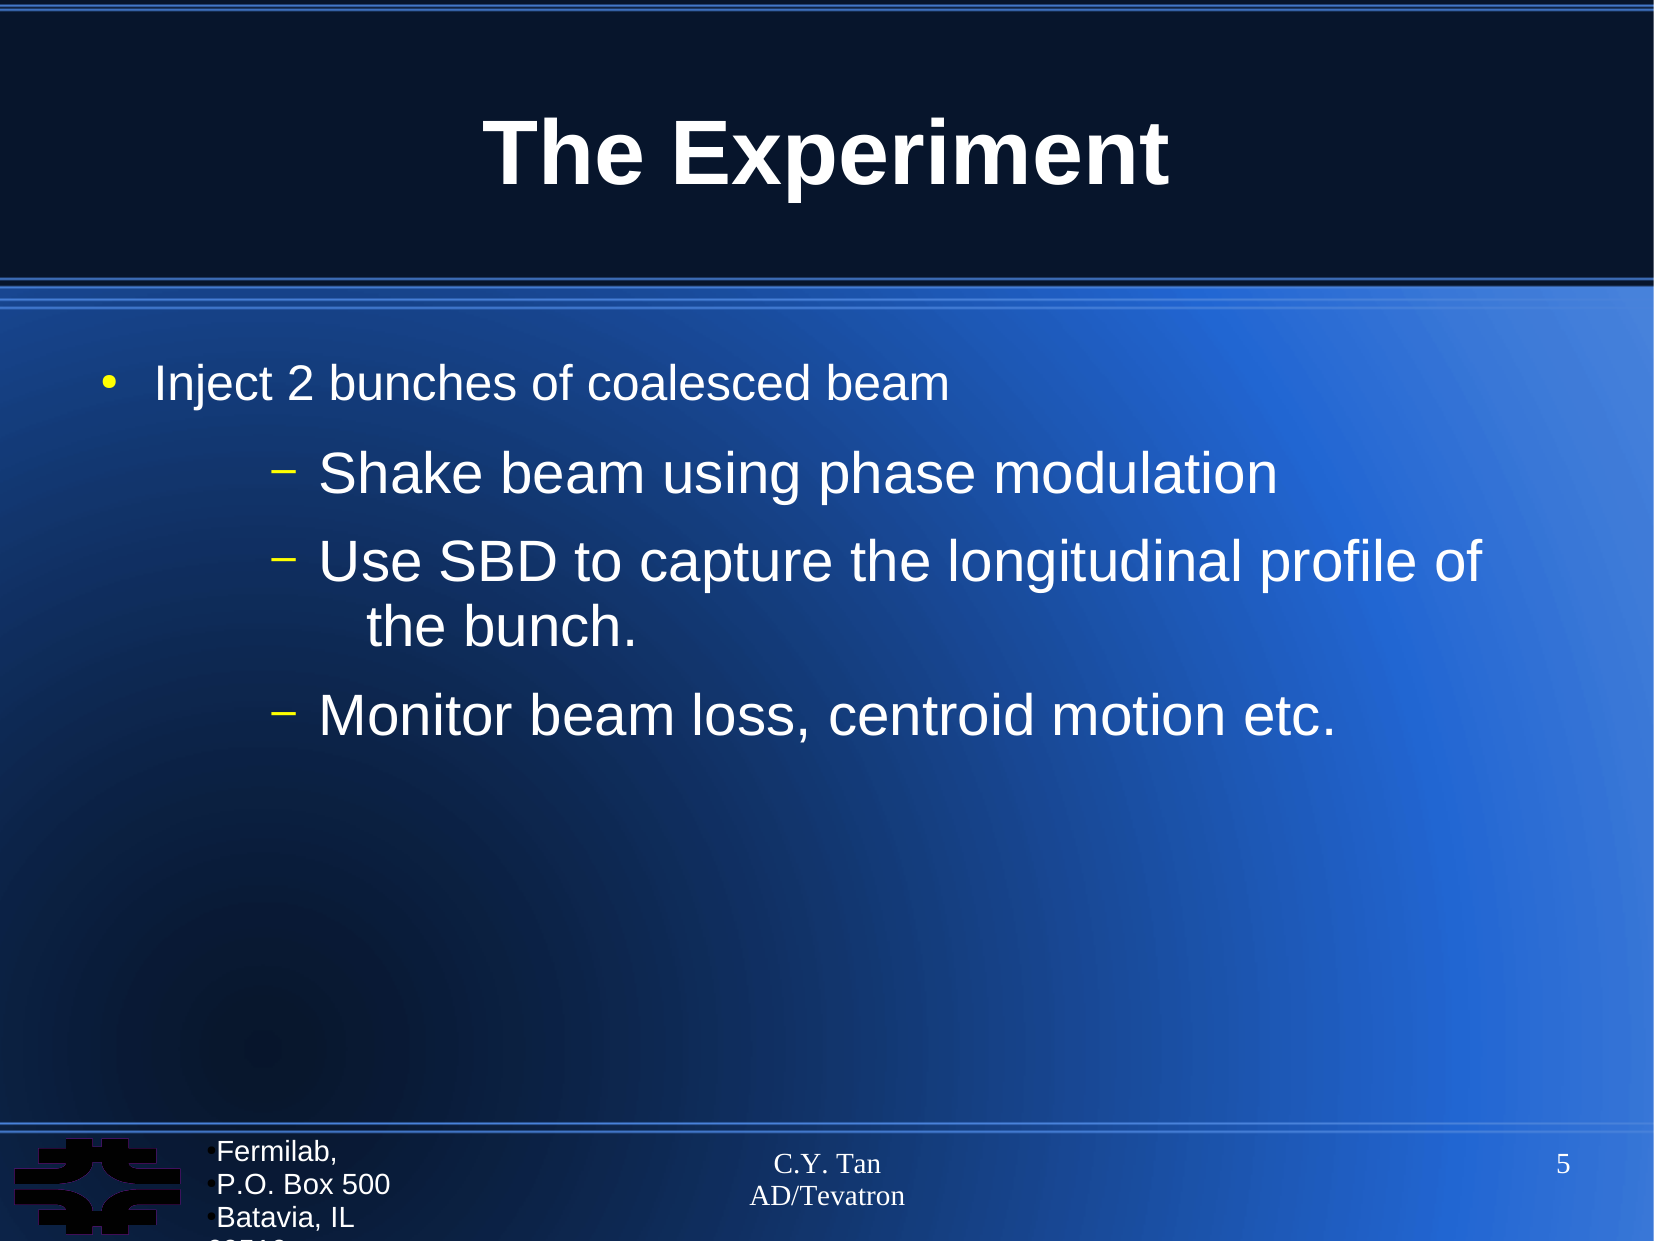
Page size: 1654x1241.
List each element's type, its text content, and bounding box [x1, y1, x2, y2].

title The Experiment [82, 49, 1571, 257]
picture [0, 0, 1654, 1241]
list Inject 2 bunches of coalesced beam Shake beam using phase modulation Use SBD to capture the longitudinal profile of the bunch. Monitor beam loss, centroid motion etc. [82, 355, 1571, 1058]
